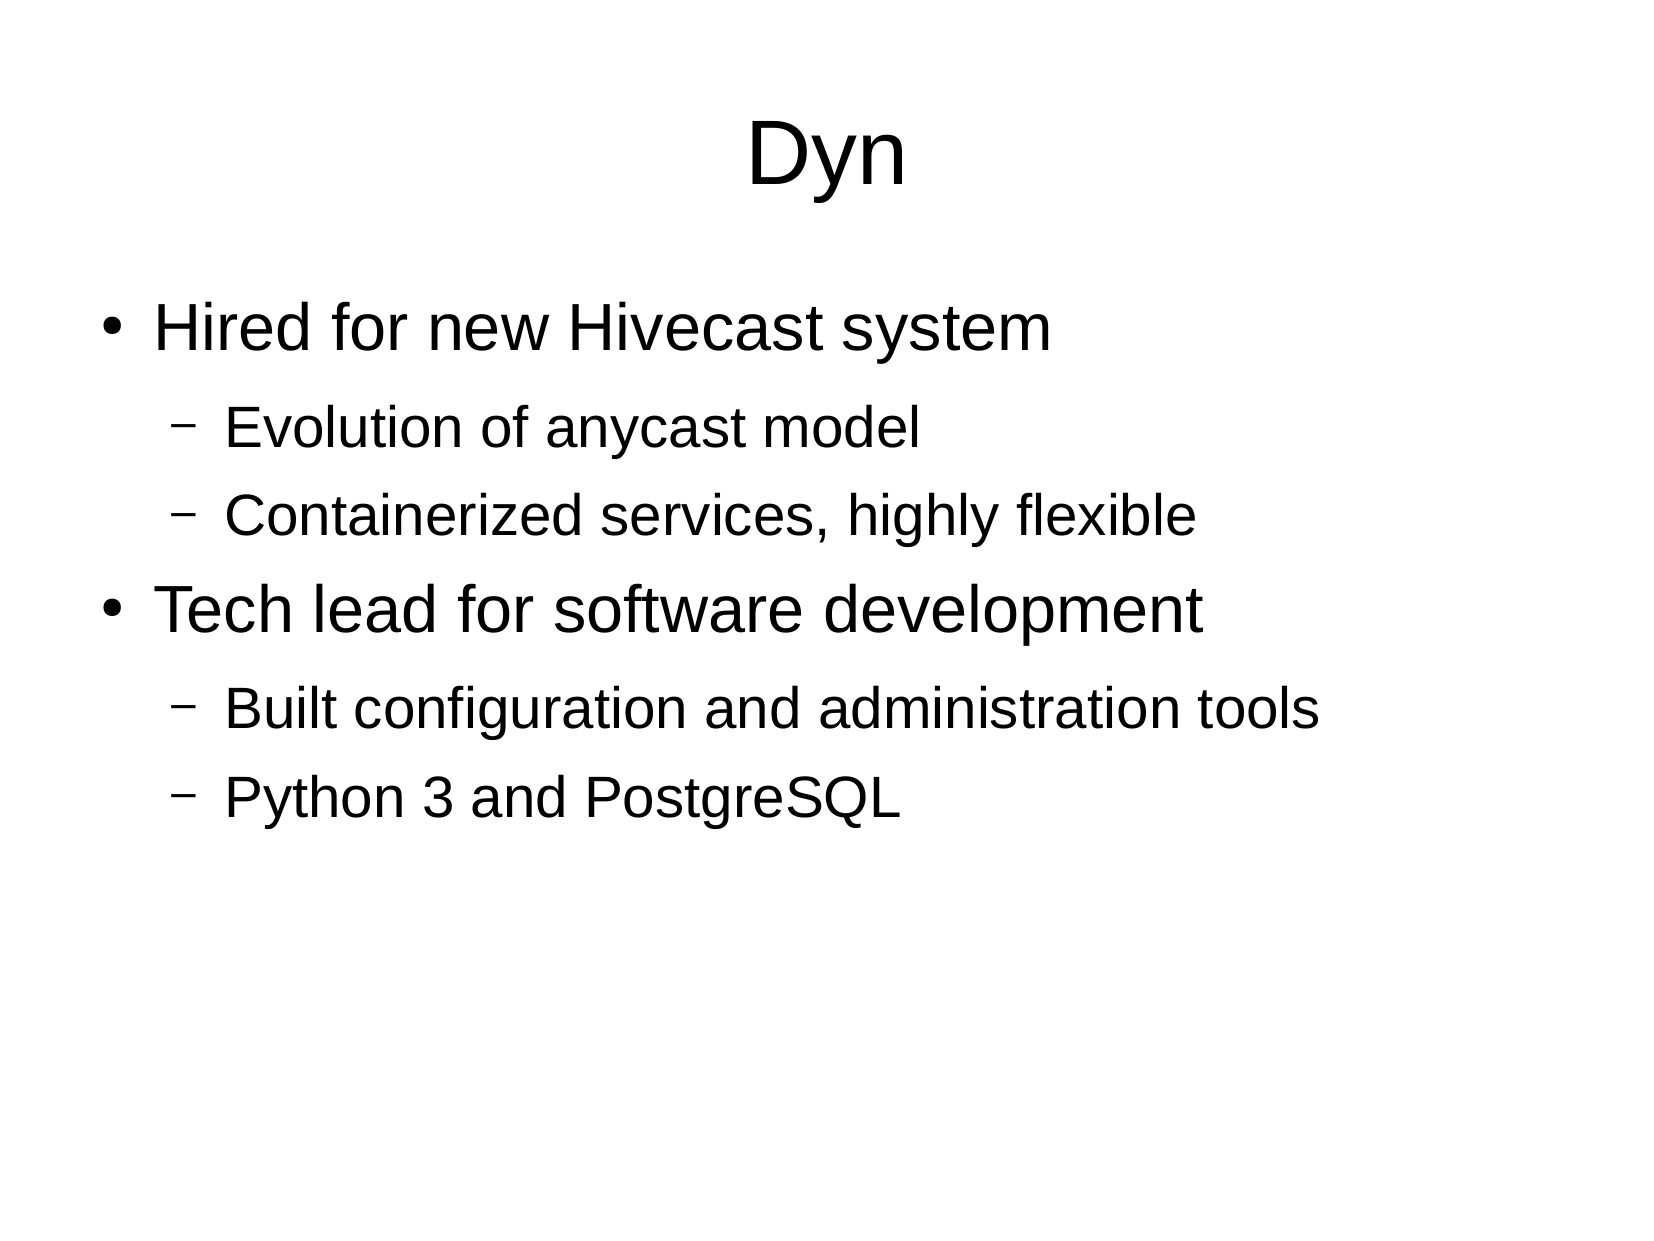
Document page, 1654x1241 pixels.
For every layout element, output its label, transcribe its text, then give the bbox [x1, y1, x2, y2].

title Dyn [82, 49, 1571, 257]
list Hired for new Hivecast system Evolution of anycast model Containerized services, highly flexible Tech lead for software development Built configuration and administration tools Python 3 and PostgreSQL [82, 290, 1571, 1010]
